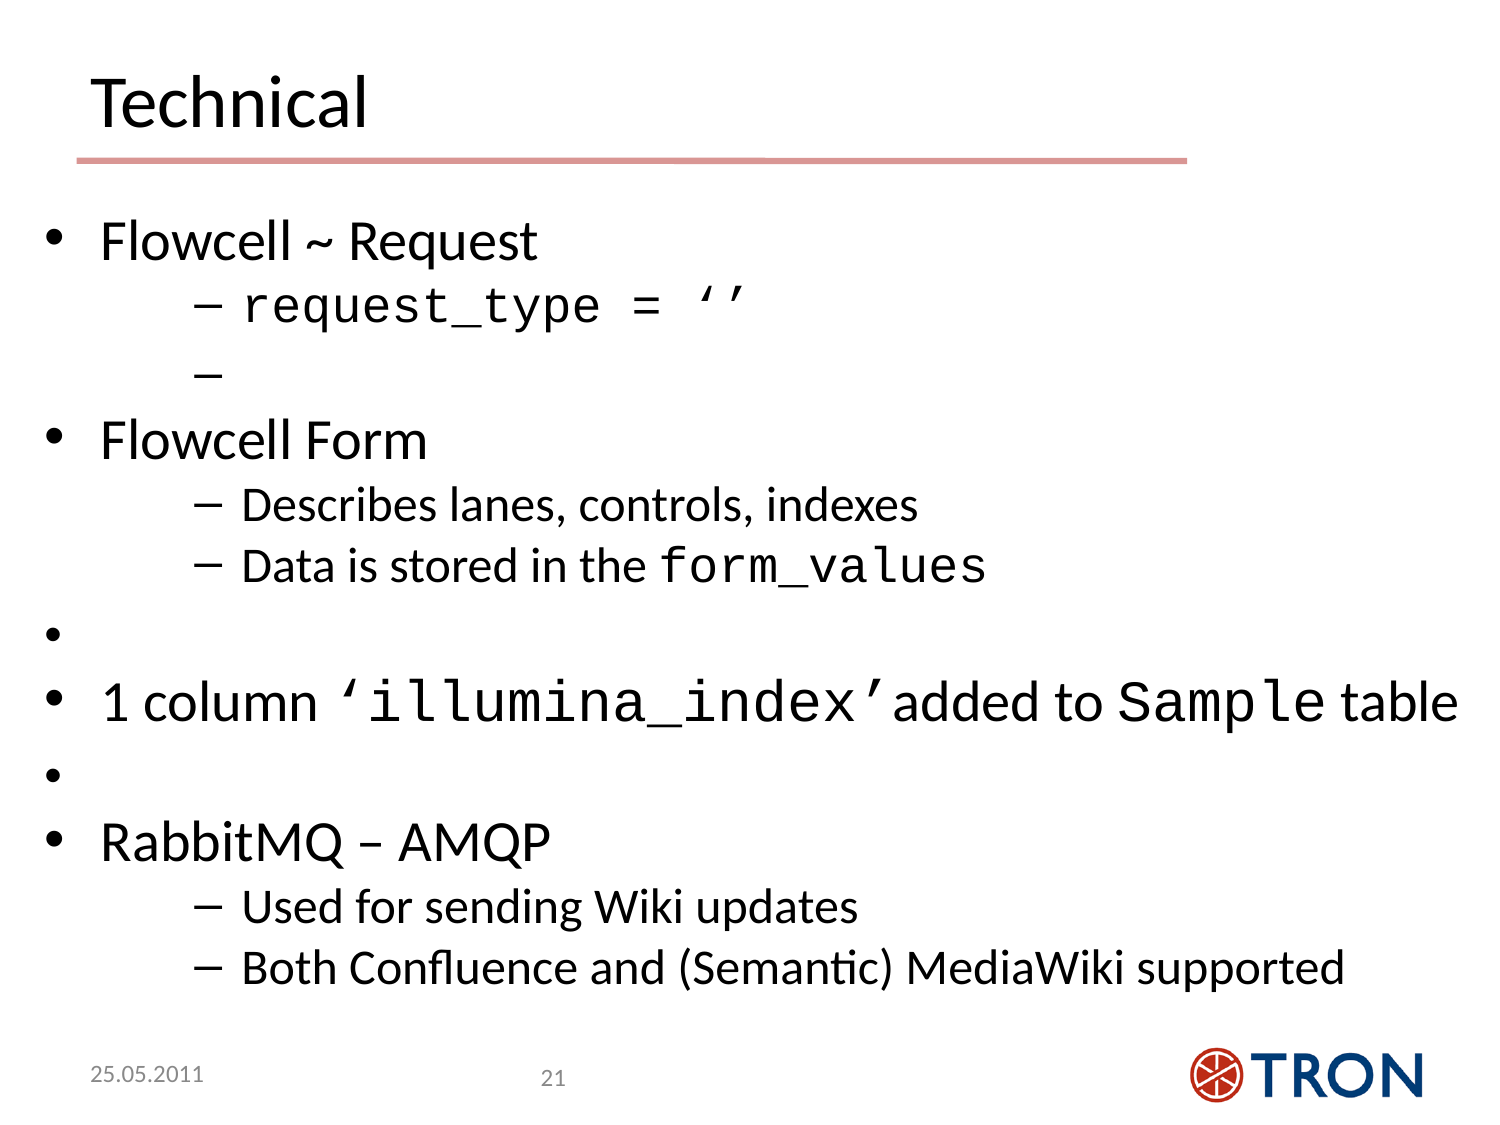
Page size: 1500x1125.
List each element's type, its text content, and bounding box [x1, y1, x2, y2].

text_box 25.05.2011 [75, 1042, 426, 1103]
list Flowcell ~ Request request_type = ‘’ Flowcell Form Describes lanes, controls, indexes Data is stored in the form_values 1 column ‘illumina_index’added to Sample table RabbitMQ – AMQP Used for sending Wiki updates Both Confluence and (Semantic) MediaWiki supported [29, 208, 1487, 1125]
text_box [525, 1046, 876, 1107]
title Technical [75, 45, 1426, 150]
